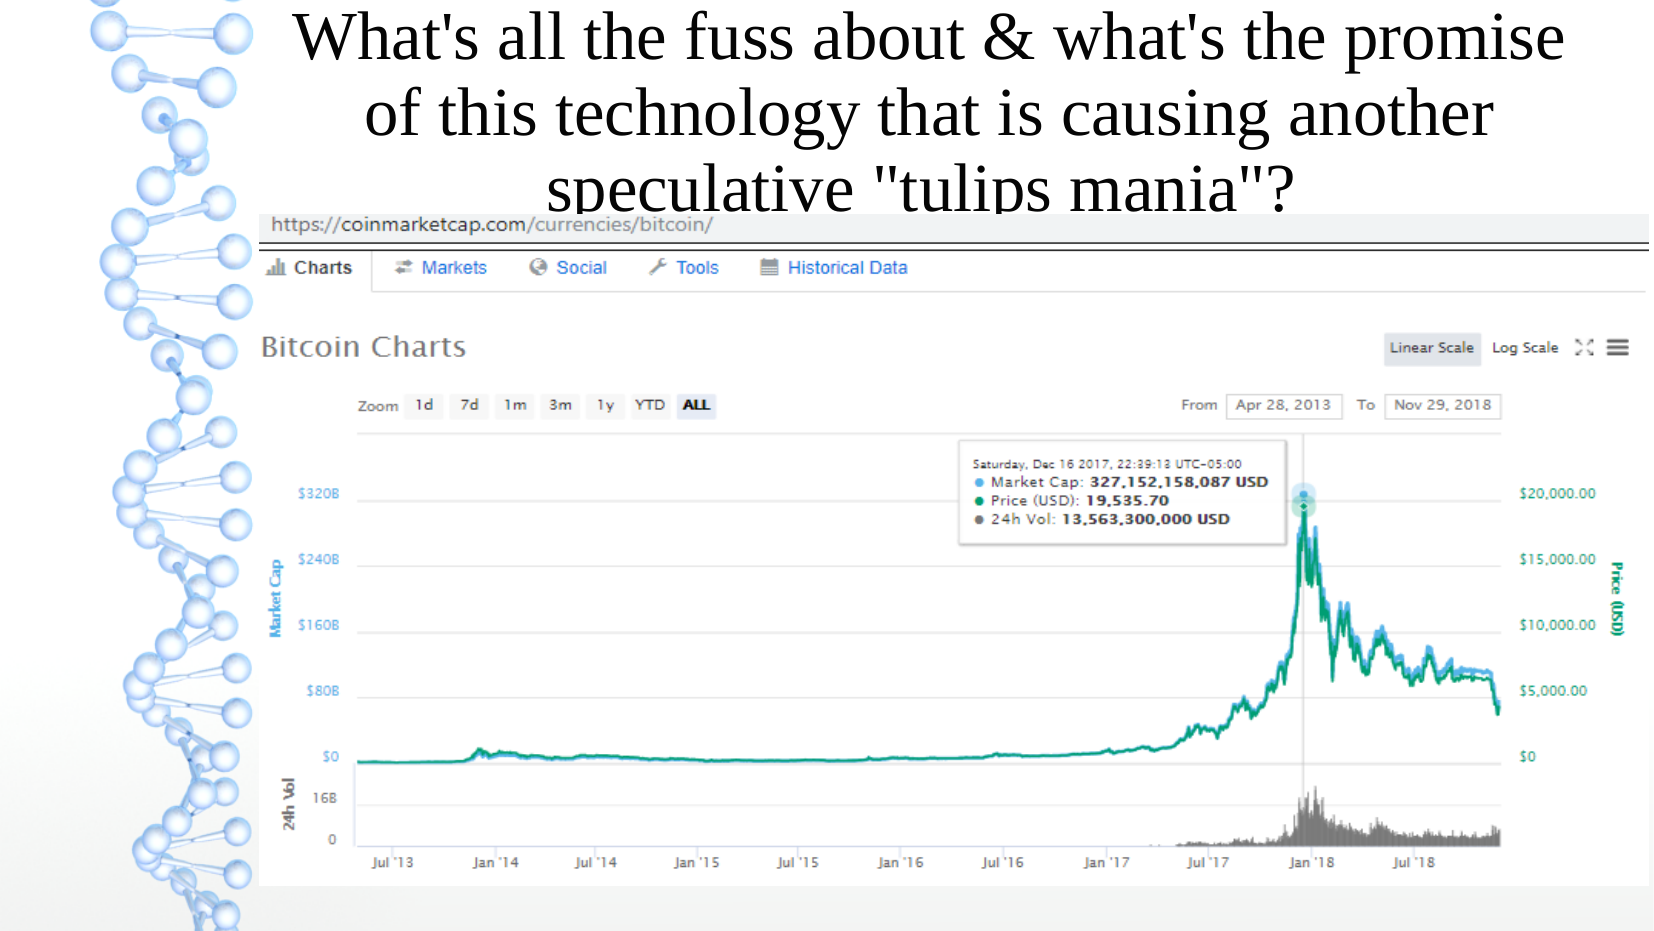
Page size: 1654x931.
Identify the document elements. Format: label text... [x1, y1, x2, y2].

title What's all the fuss about & what's the promise of this technology that is causing another speculative "tulips mania"? [265, 0, 1595, 214]
picture [0, 0, 1654, 931]
